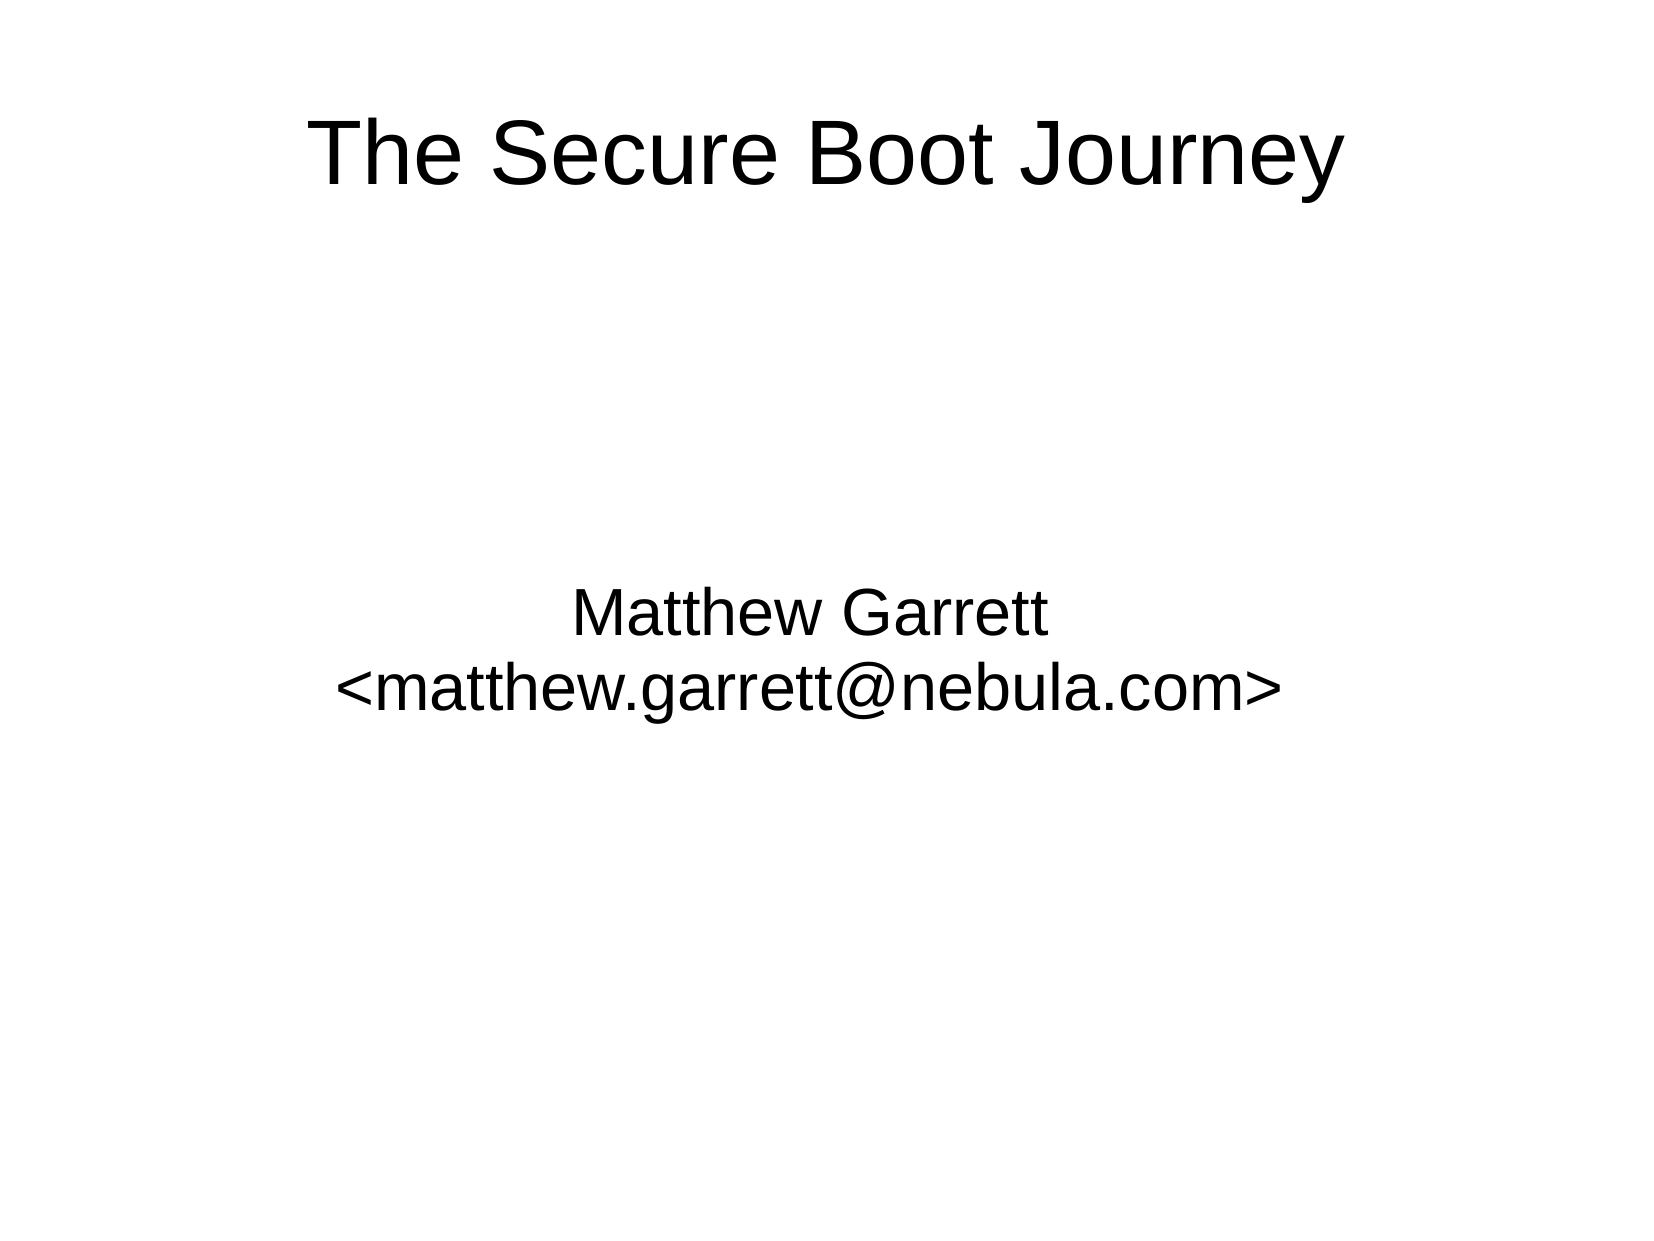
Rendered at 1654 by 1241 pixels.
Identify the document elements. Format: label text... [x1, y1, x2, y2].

title The Secure Boot Journey [82, 49, 1571, 257]
subtitle Matthew Garrett <matthew.garrett@nebula.com> [82, 290, 1538, 1010]
